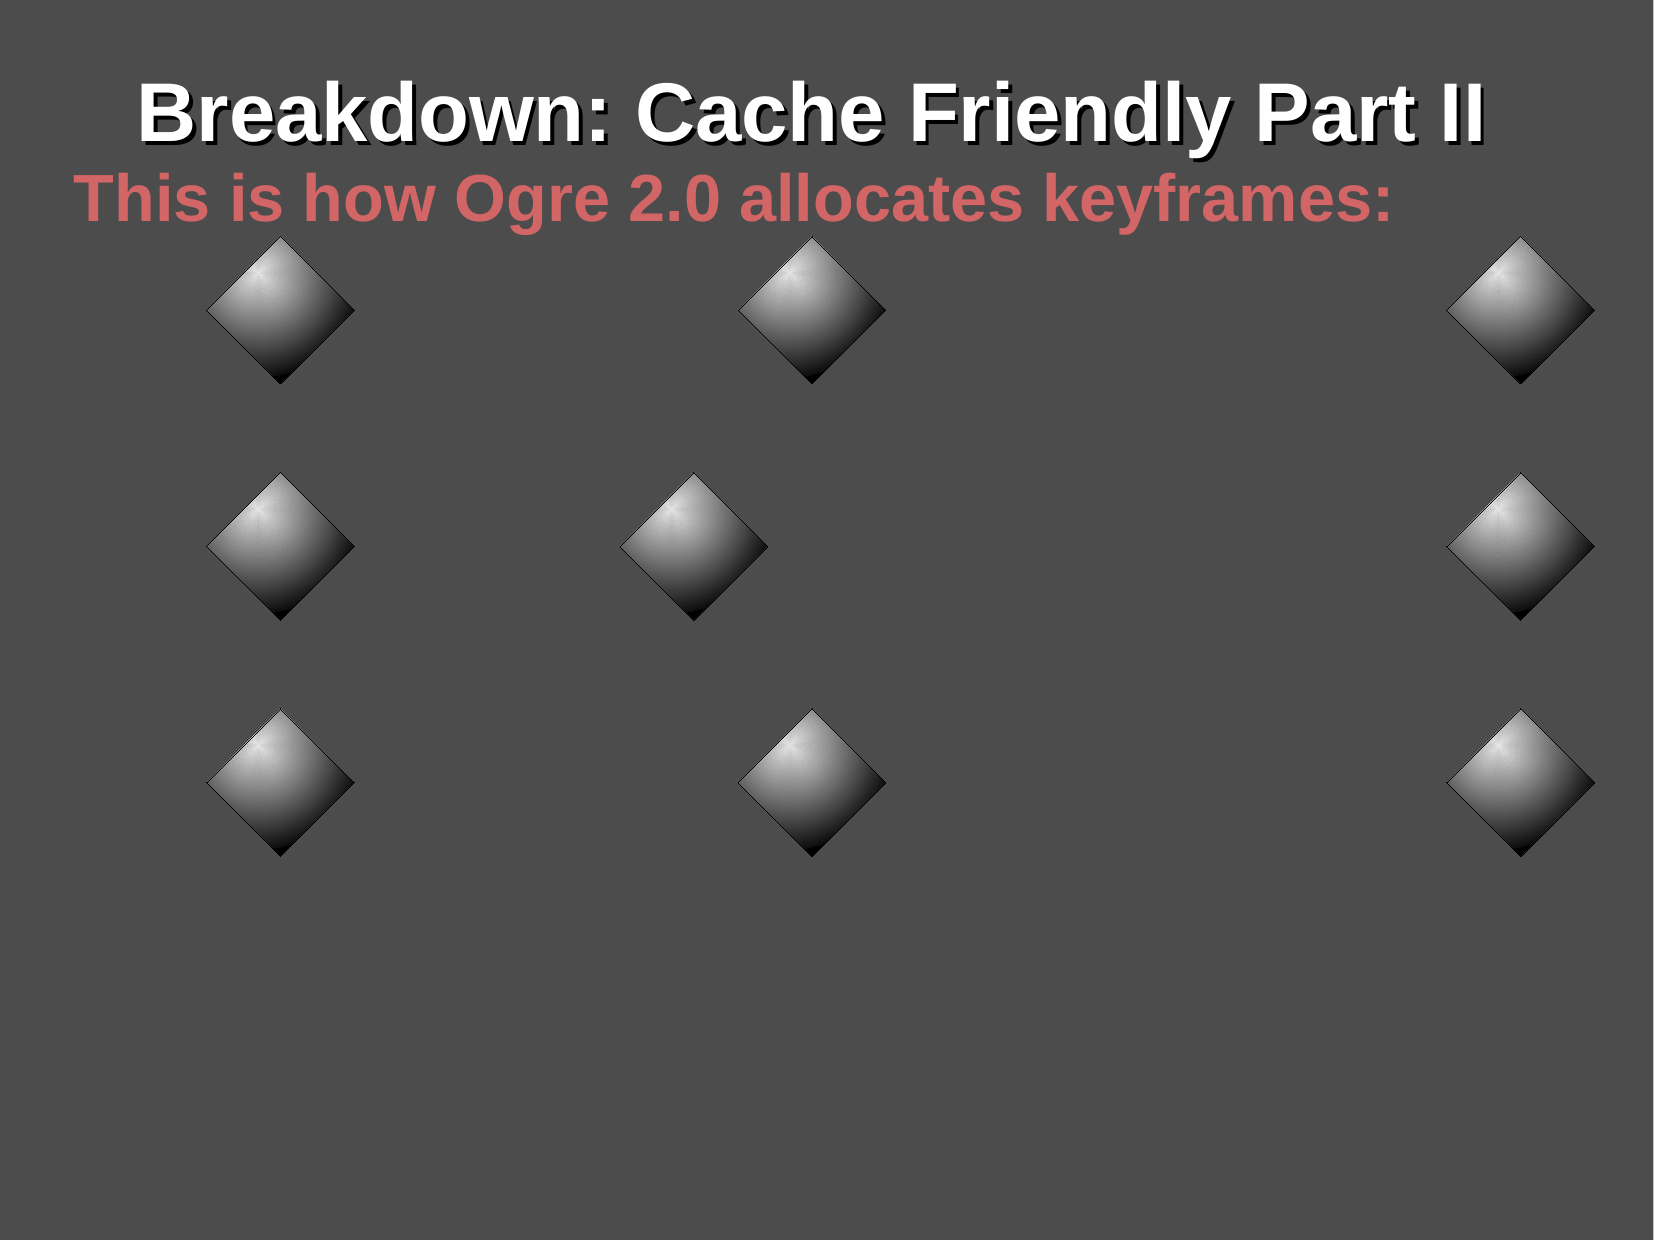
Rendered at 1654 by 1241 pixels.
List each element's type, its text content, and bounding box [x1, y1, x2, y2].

text_box This is how Ogre 2.0 allocates keyframes: [59, 153, 1565, 244]
text_box Breakdown: Cache Friendly Part II [88, 59, 1536, 153]
text_box [1446, 244, 1595, 384]
text_box [1446, 472, 1595, 621]
text_box [206, 708, 355, 857]
text_box [738, 244, 886, 384]
text_box [206, 472, 355, 621]
text_box [738, 708, 886, 857]
text_box [206, 244, 355, 384]
text_box [620, 472, 768, 621]
text_box [1446, 708, 1595, 857]
